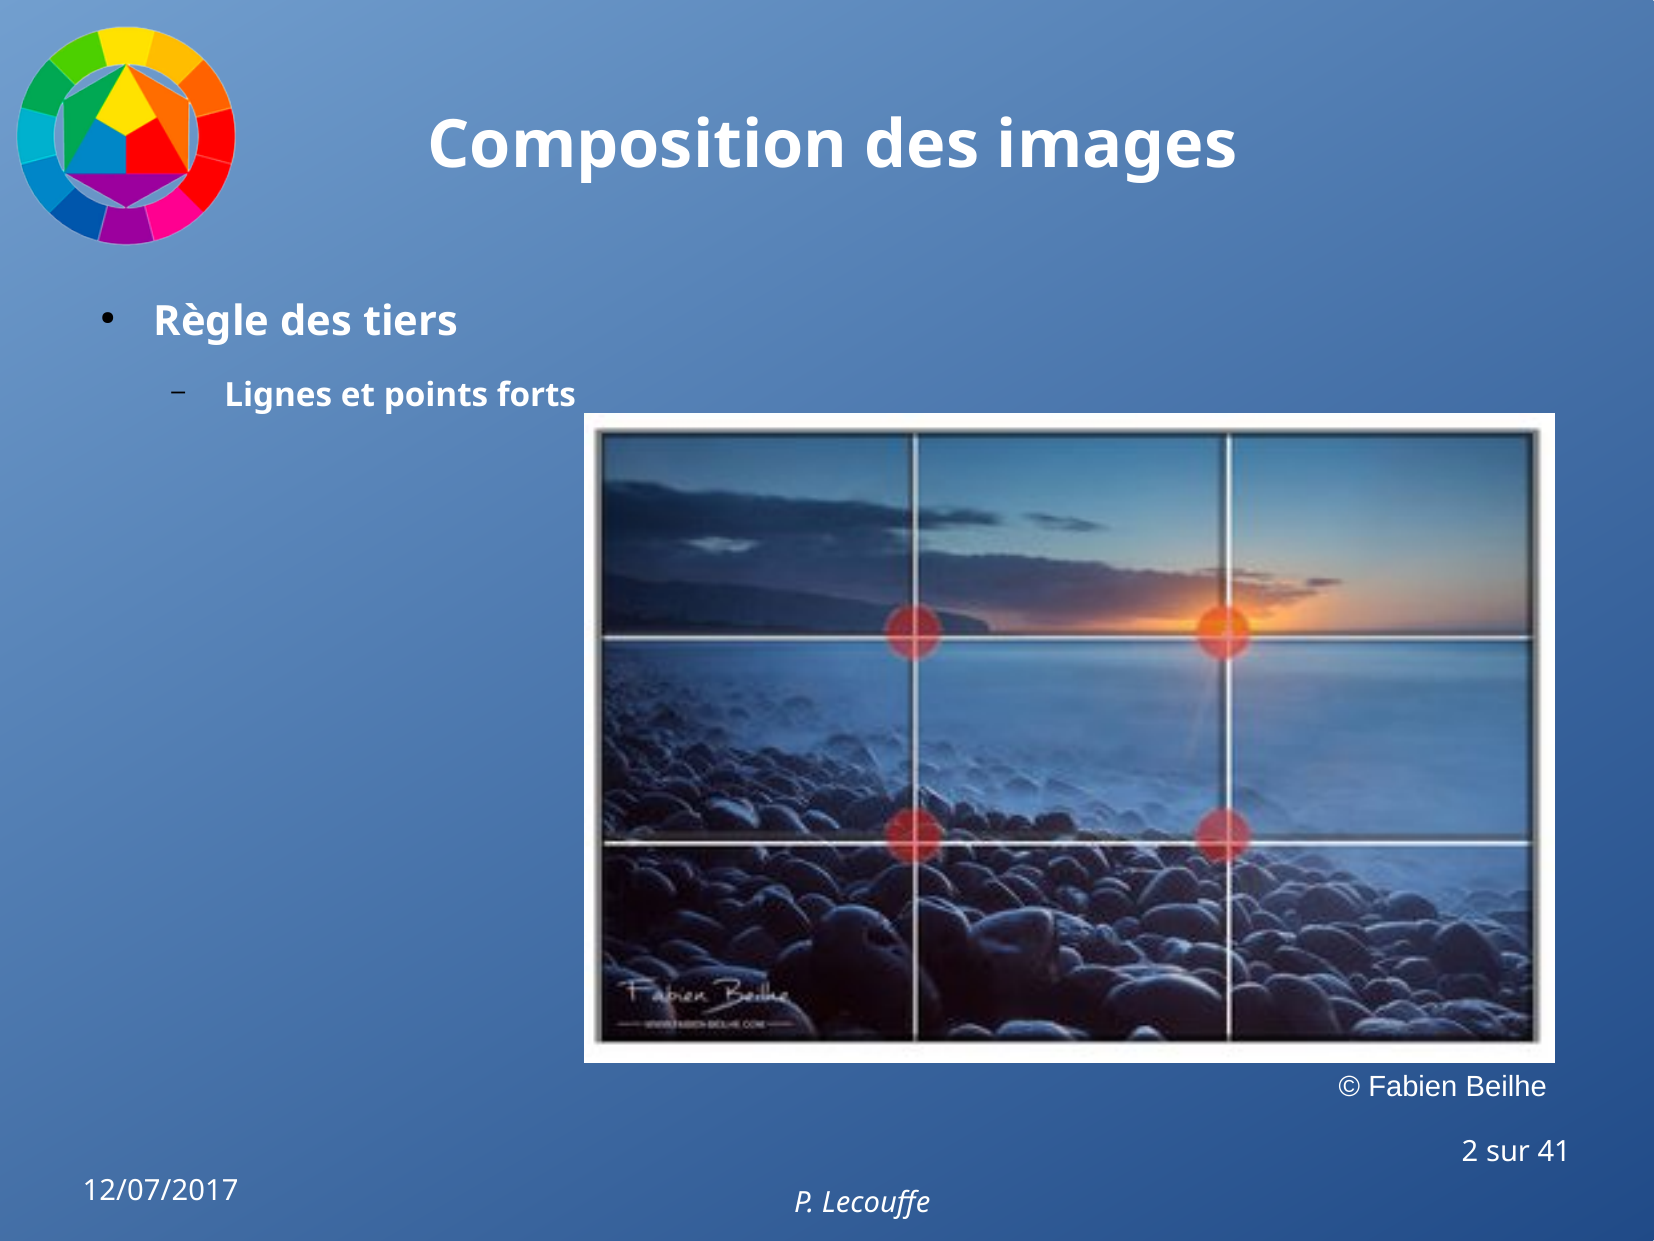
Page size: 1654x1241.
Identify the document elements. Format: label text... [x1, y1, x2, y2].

text_box © Fabien Beilhe [1315, 1062, 1571, 1111]
picture [584, 413, 1555, 1063]
list Règle des tiers Lignes et points forts [82, 290, 1571, 1058]
title Composition des images [236, 58, 1430, 225]
picture [6, 22, 249, 252]
